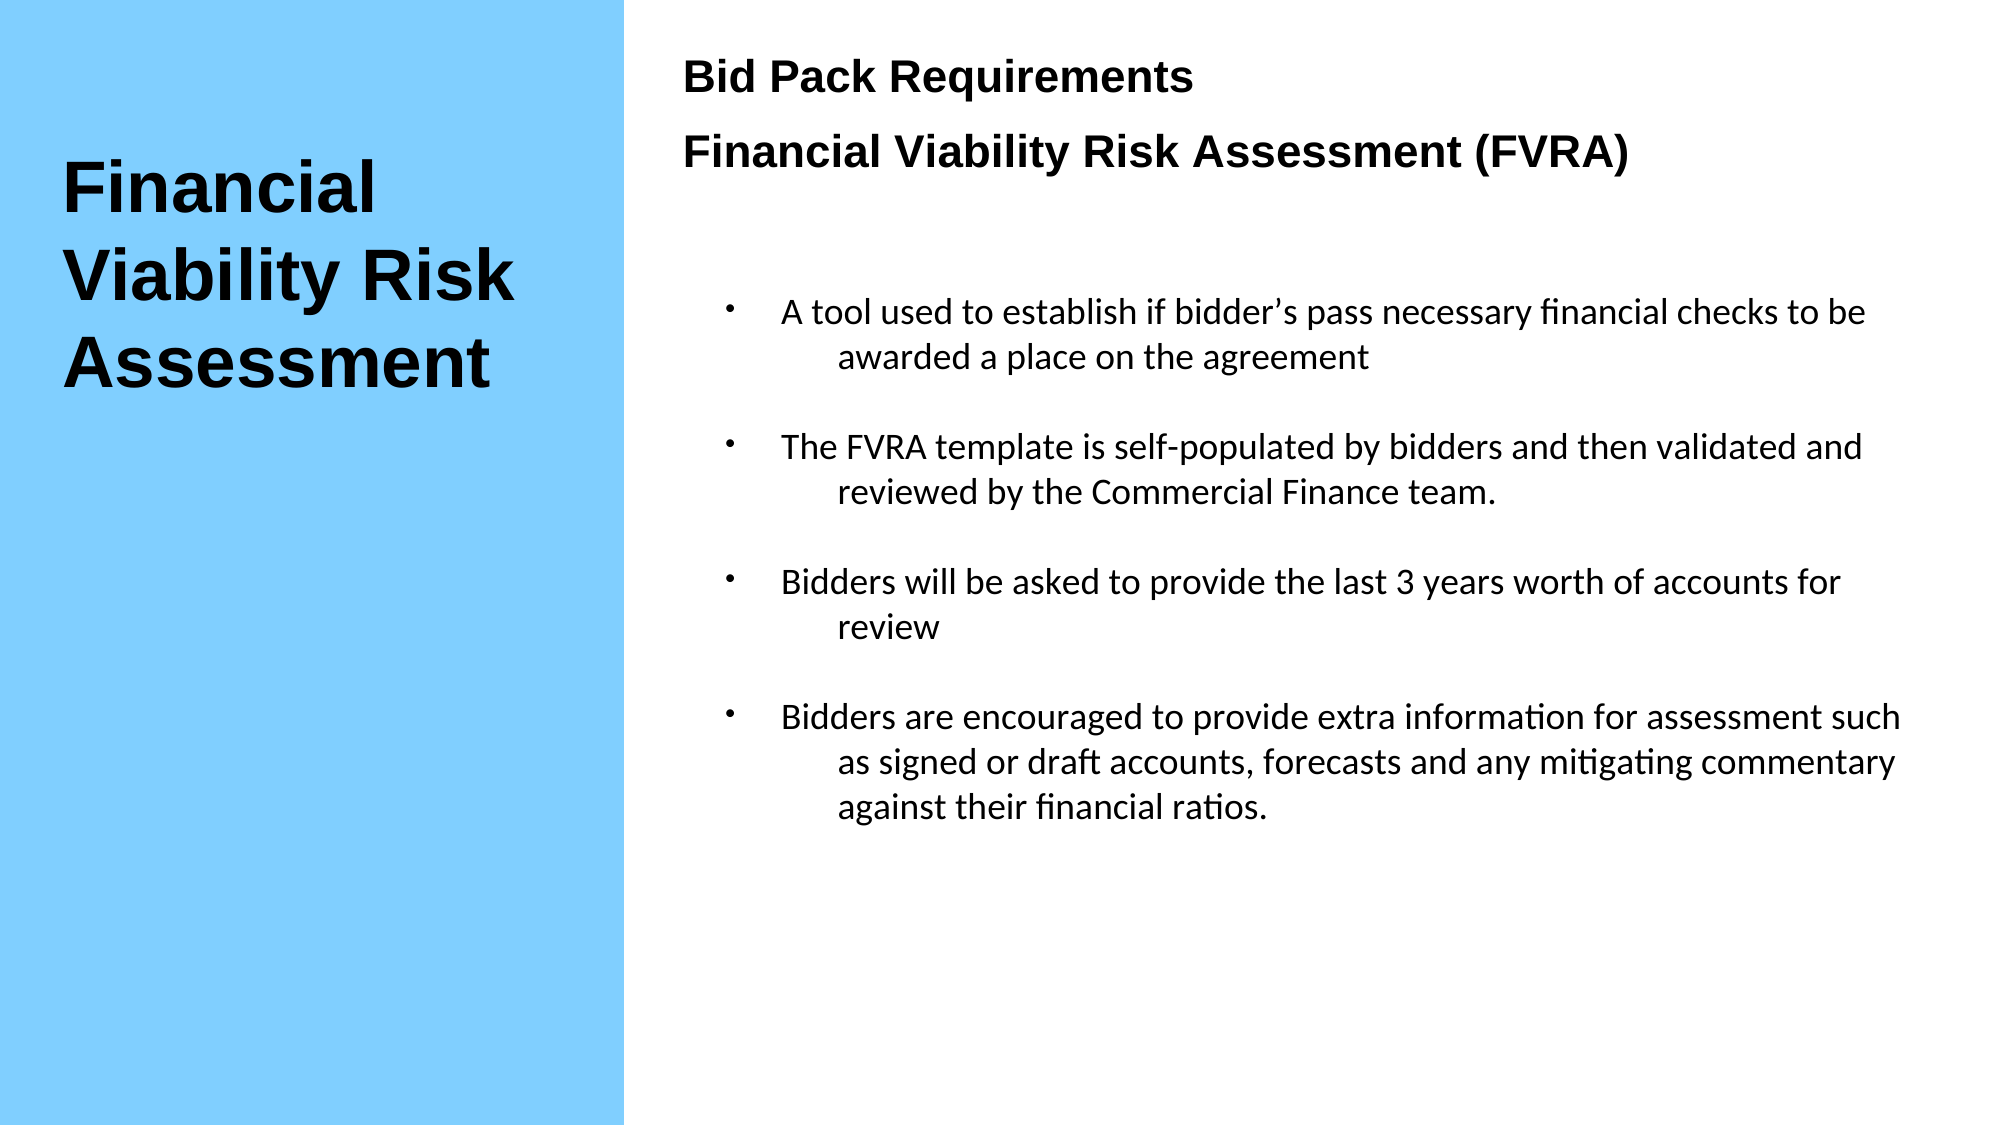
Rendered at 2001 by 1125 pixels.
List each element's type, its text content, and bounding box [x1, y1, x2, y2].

title Financial Viability Risk Assessment [62, 139, 564, 760]
title Bid Pack Requirements Financial Viability Risk Assessment (FVRA) [682, 46, 1873, 198]
text_box A tool used to establish if bidder’s pass necessary financial checks to be awarded a place on the agreement The FVRA template is self-populated by bidders and then validated and reviewed by the Commercial Finance team. Bidders will be asked to provide the last 3 years worth of accounts for review Bidders are encouraged to provide extra information for assessment such as signed or draft accounts, forecasts and any mitigating commentary against their financial ratios. [672, 226, 1940, 910]
